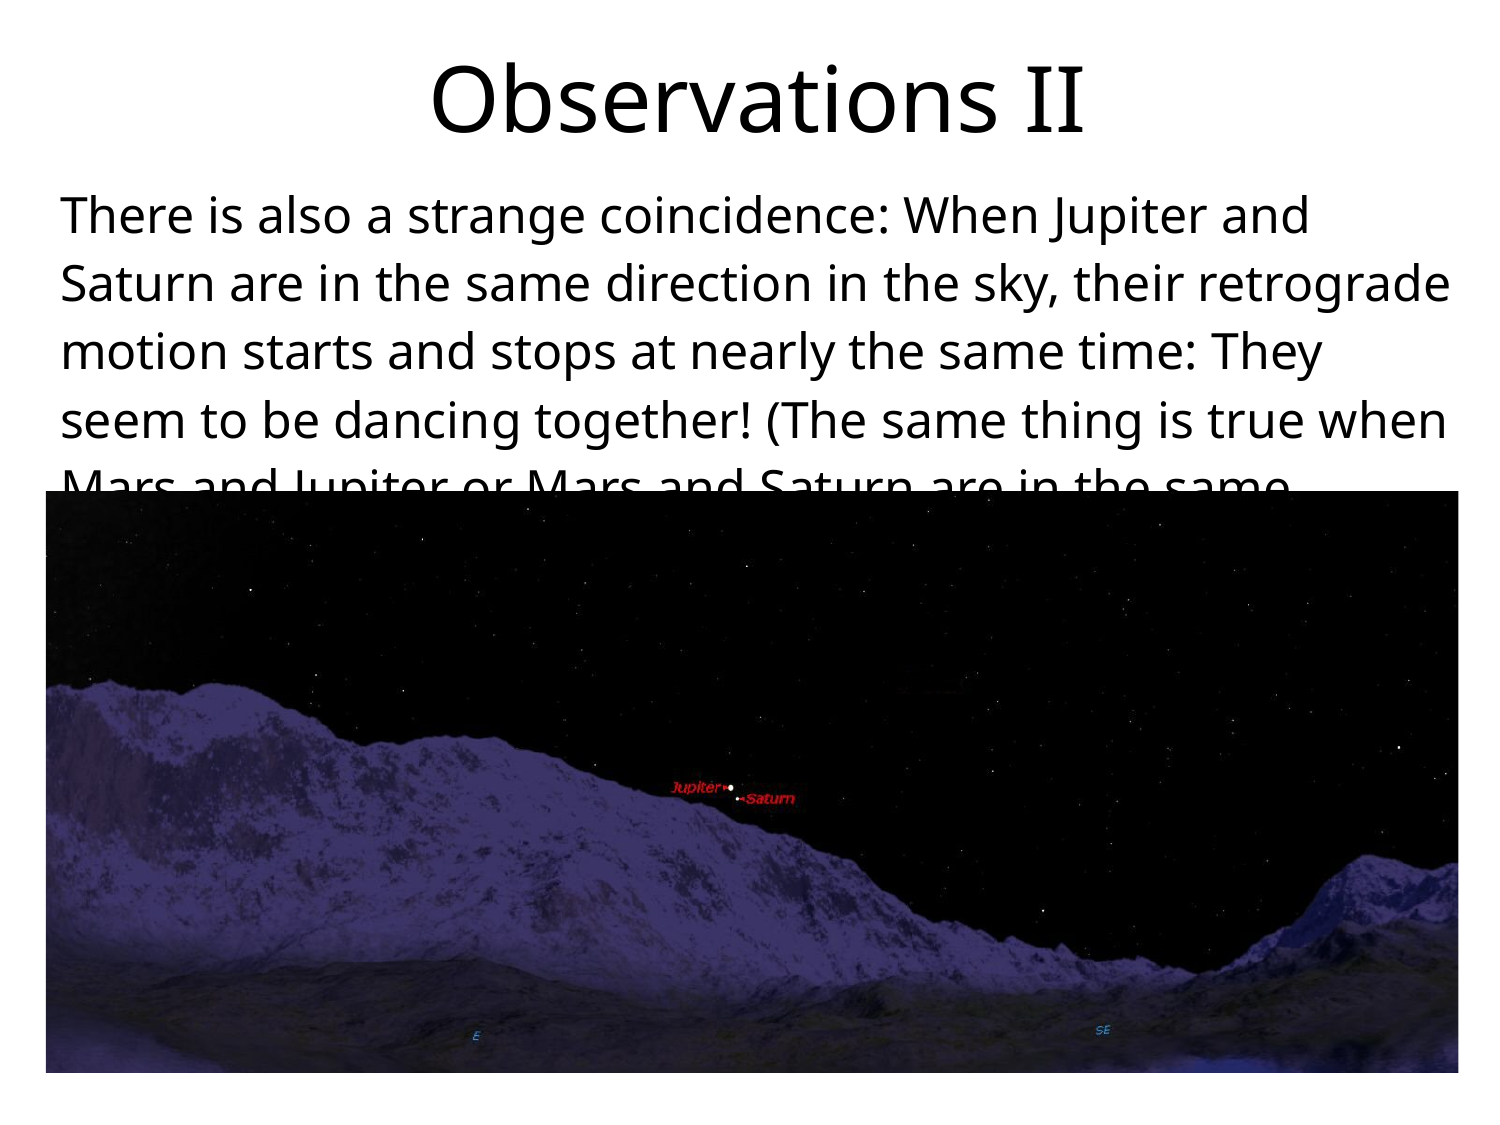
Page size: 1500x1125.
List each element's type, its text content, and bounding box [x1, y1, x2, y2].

picture [45, 491, 1459, 1073]
list There is also a strange coincidence: When Jupiter and Saturn are in the same direction in the sky, their retrograde motion starts and stops at nearly the same time: They seem to be dancing together! (The same thing is true when Mars and Jupiter or Mars and Saturn are in the same direction). [60, 179, 1456, 491]
title Observations II [60, 43, 1456, 151]
